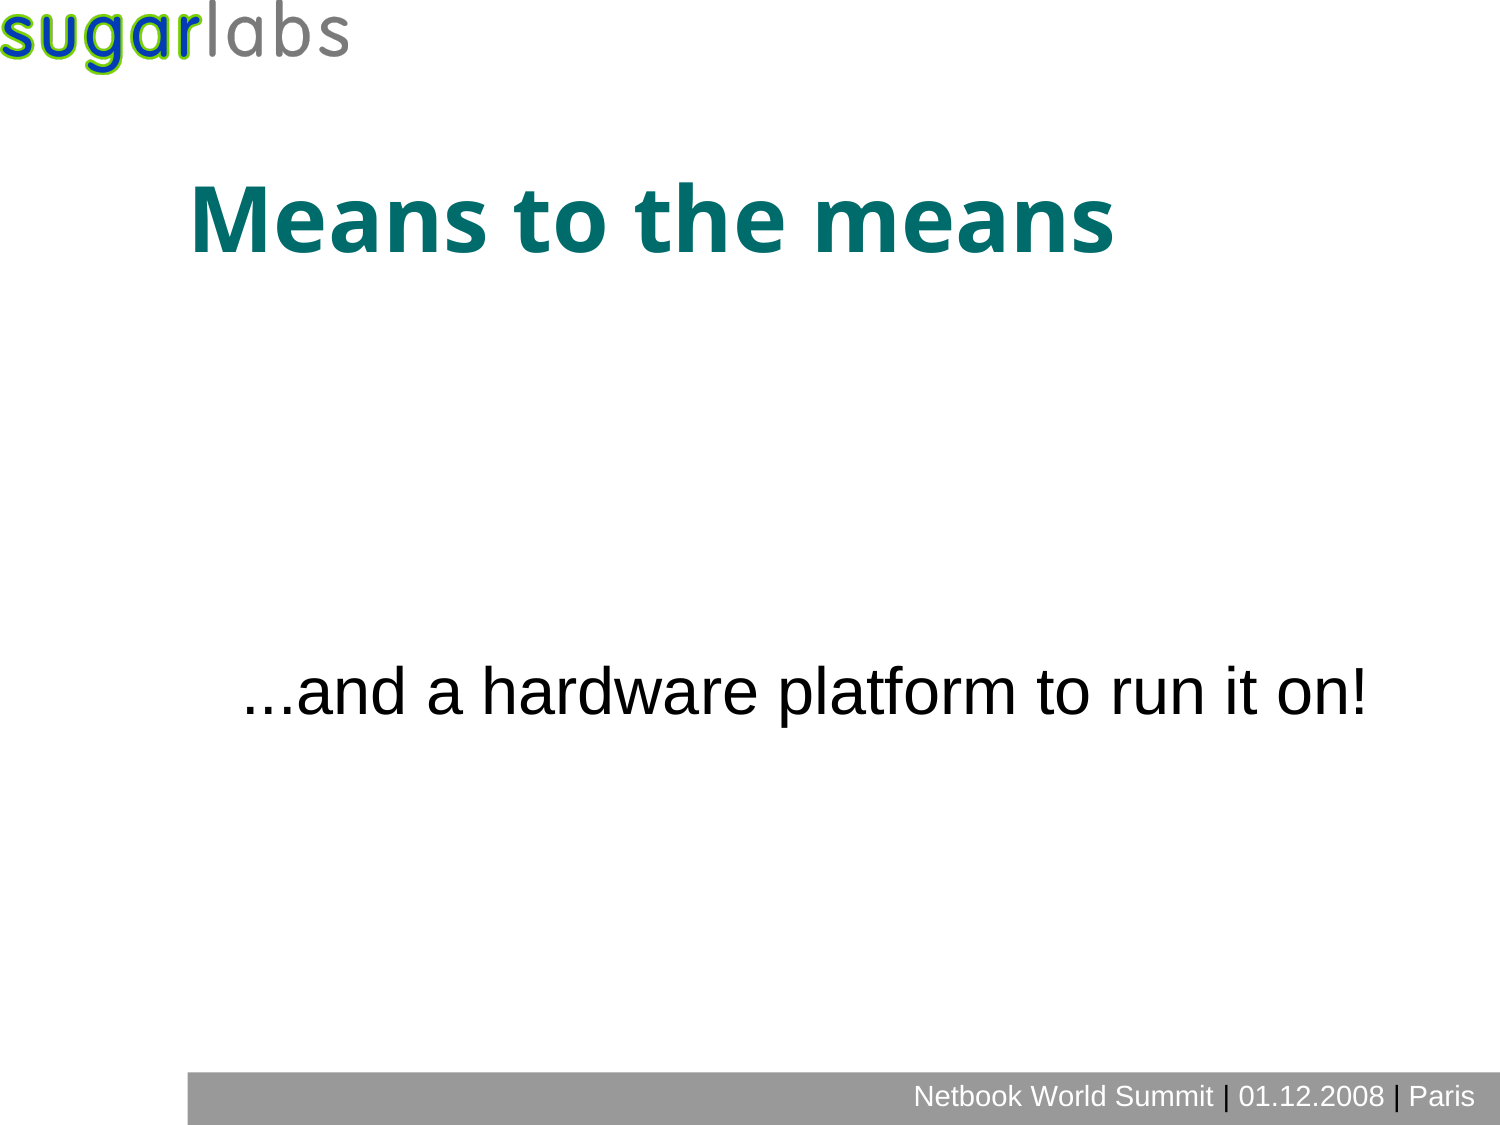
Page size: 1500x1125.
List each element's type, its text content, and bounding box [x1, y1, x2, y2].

subtitle ...and a hardware platform to run it on! [187, 344, 1425, 1035]
picture [0, 0, 348, 75]
title Means to the means [187, 82, 1500, 331]
